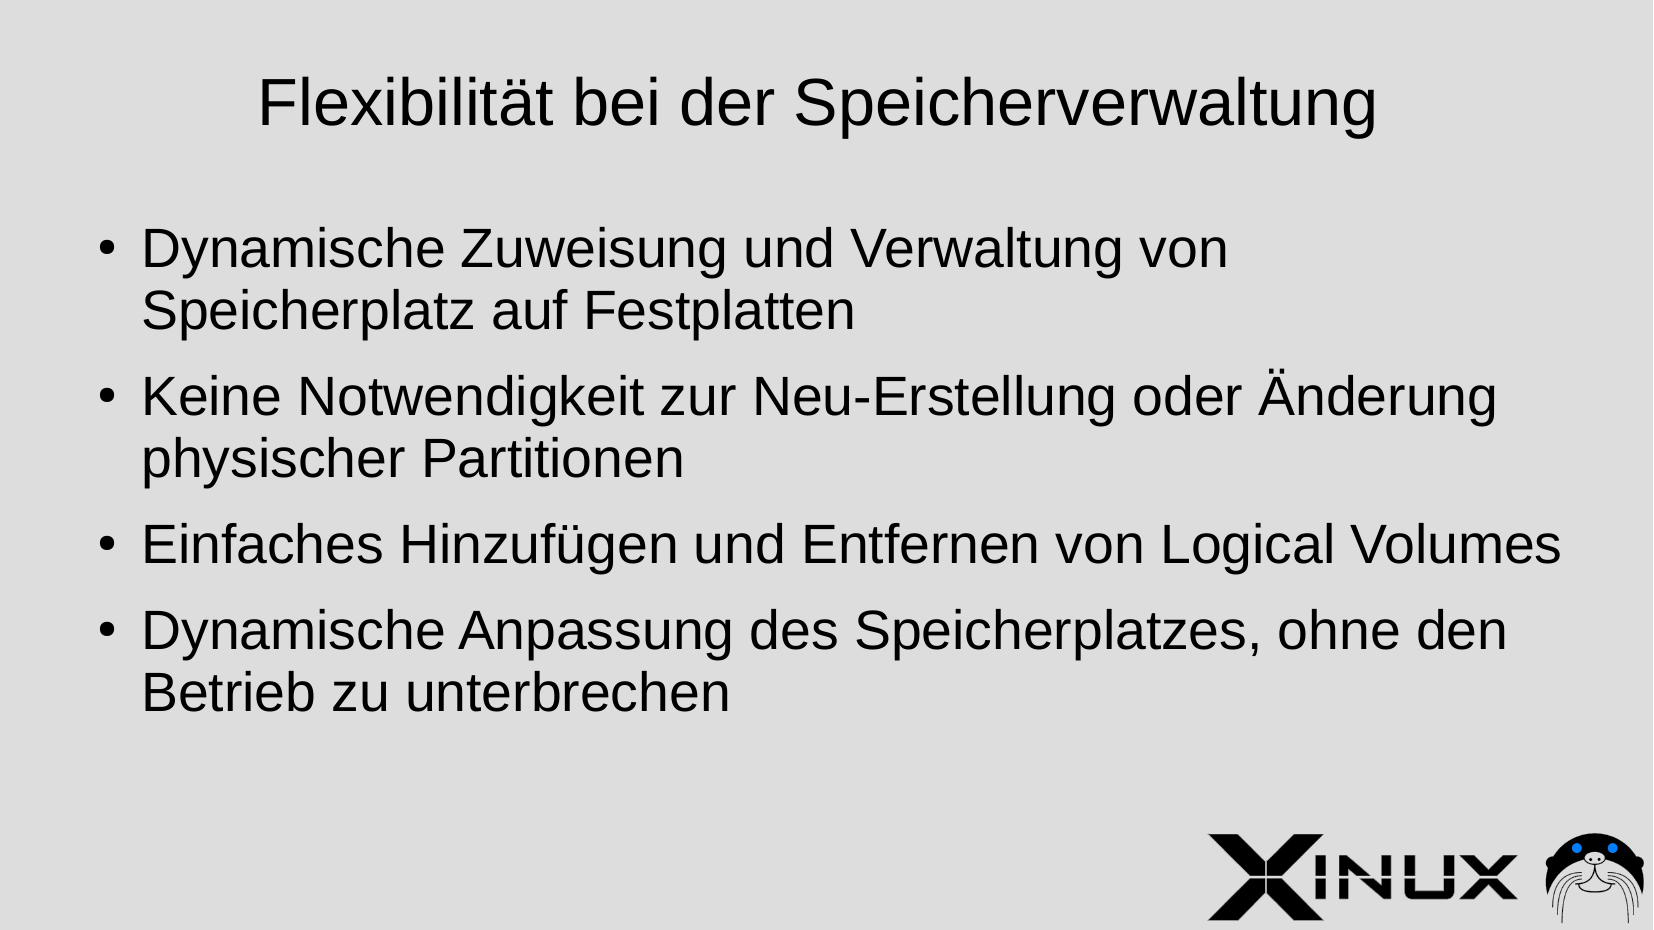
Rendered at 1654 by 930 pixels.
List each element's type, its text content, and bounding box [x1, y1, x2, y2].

title Flexibilität bei der Speicherverwaltung [75, 24, 1563, 181]
picture [1200, 824, 1650, 930]
list Dynamische Zuweisung und Verwaltung von Speicherplatz auf Festplatten Keine Notwendigkeit zur Neu-Erstellung oder Änderung physischer Partitionen Einfaches Hinzufügen und Entfernen von Logical Volumes Dynamische Anpassung des Speicherplatzes, ohne den Betrieb zu unterbrechen [82, 217, 1571, 757]
